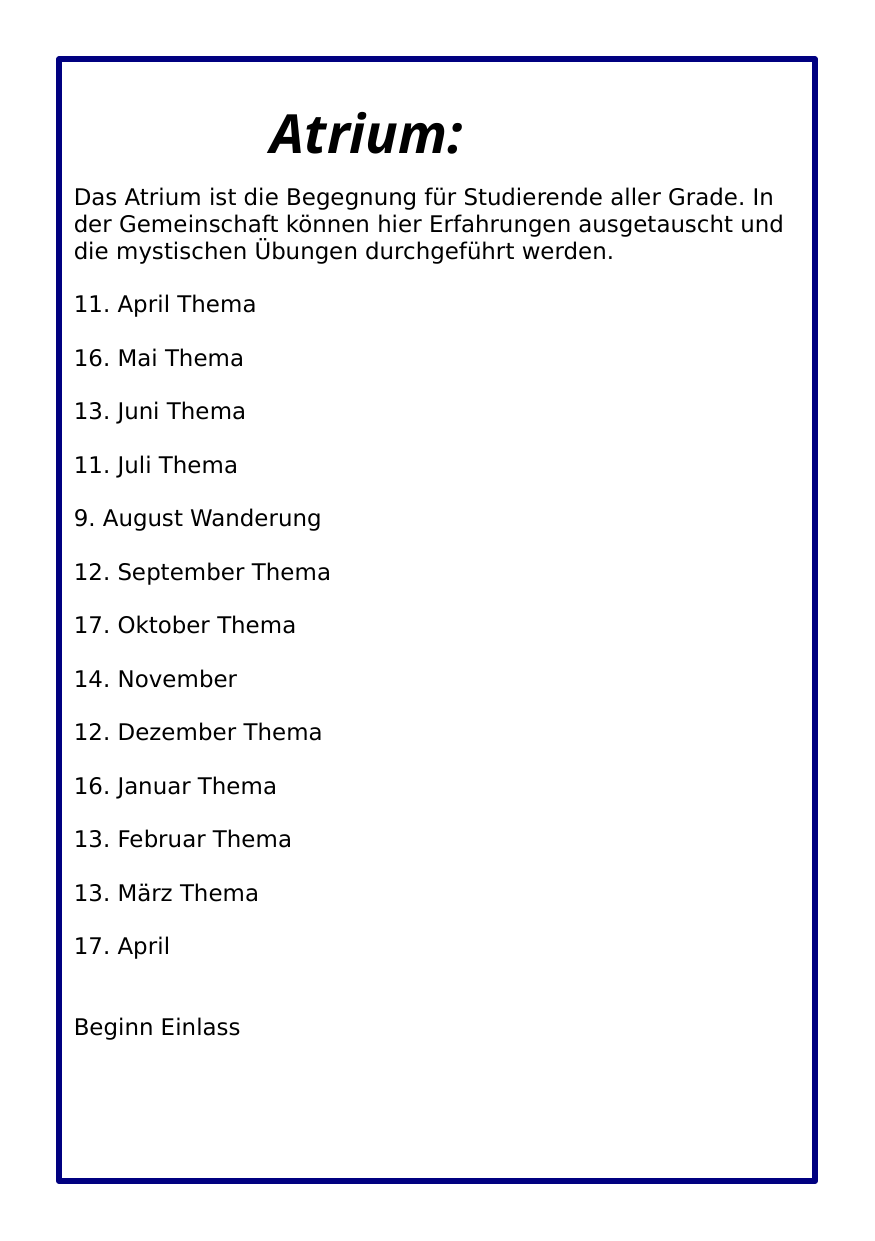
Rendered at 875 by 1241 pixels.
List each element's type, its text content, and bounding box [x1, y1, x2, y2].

text_box Atrium: [256, 87, 562, 177]
text_box Das Atrium ist die Begegnung für Studierende aller Grade. In der Gemeinschaft können hier Erfahrungen ausgetauscht und die mystischen Übungen durchgeführt werden. 11. April Thema 16. Mai Thema 13. Juni Thema 11. Juli Thema 9. August Wanderung 12. September Thema 17. Oktober Thema 14. November 12. Dezember Thema 16. Januar Thema 13. Februar Thema 13. März Thema 17. April Beginn Einlass [59, 177, 800, 1156]
